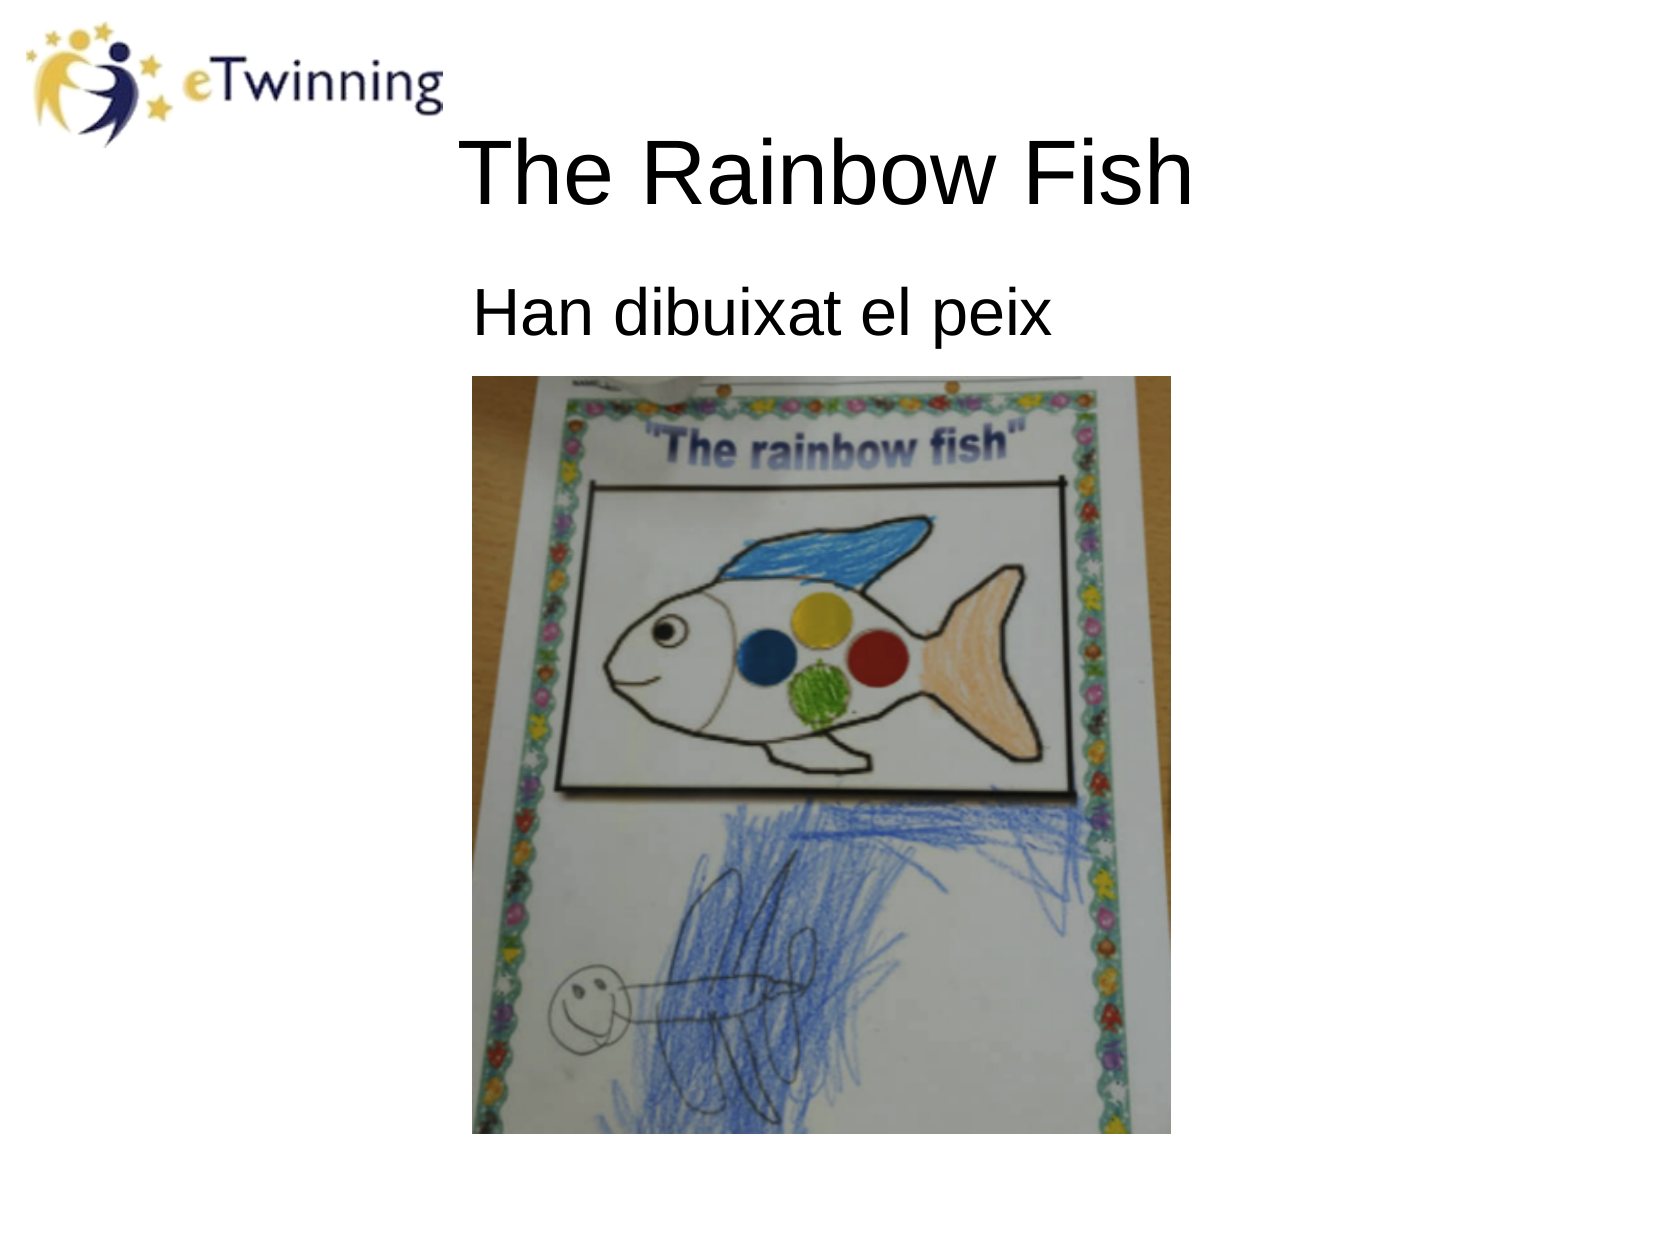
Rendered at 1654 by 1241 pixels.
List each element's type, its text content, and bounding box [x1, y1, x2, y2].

subtitle Han dibuixat el peix [472, 256, 1134, 368]
picture [472, 376, 1171, 1134]
title The Rainbow Fish [82, 88, 1571, 257]
picture [26, 20, 443, 148]
